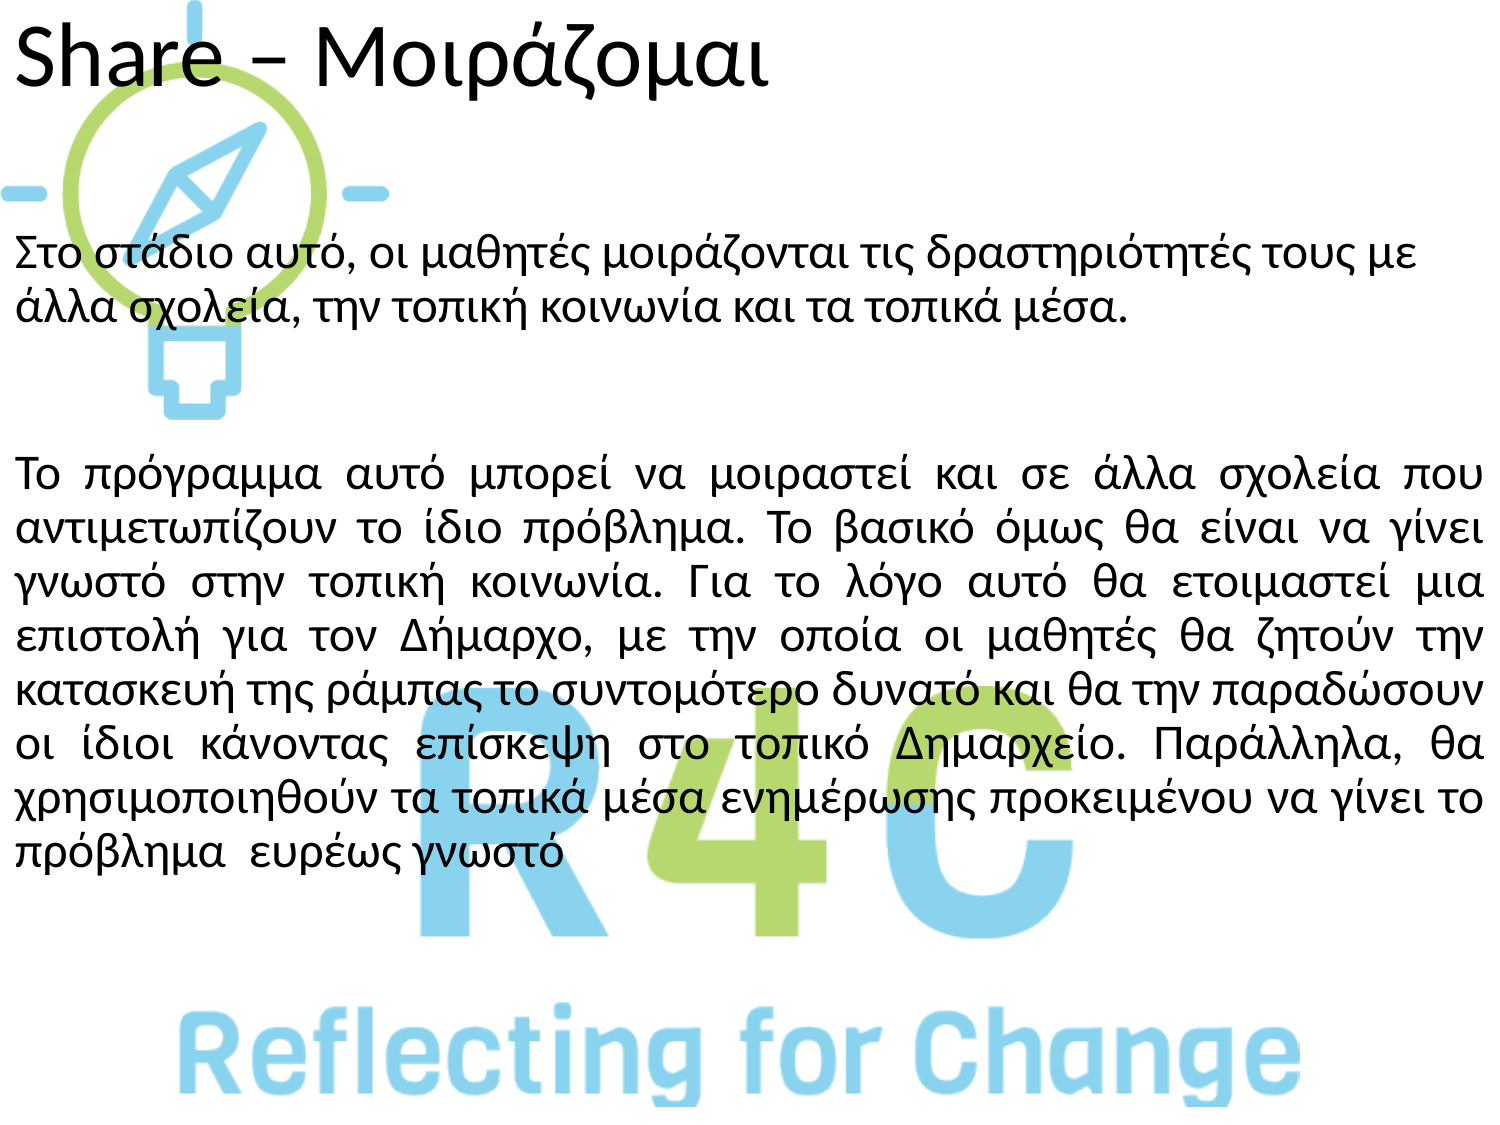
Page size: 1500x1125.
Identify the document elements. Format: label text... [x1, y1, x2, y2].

picture [179, 932, 1300, 1107]
title Share – Μοιράζομαι [0, 0, 1294, 218]
list Στο στάδιο αυτό, οι μαθητές μοιράζονται τις δραστηριότητές τους με άλλα σχολεία, την τοπική κοινωνία και τα τοπικά μέσα. Το πρόγραμμα αυτό μπορεί να μοιραστεί και σε άλλα σχολεία που αντιμετωπίζουν το ίδιο πρόβλημα. Το βασικό όμως θα είναι να γίνει γνωστό στην τοπική κοινωνία. Για το λόγο αυτό θα ετοιμαστεί μια επιστολή για τον Δήμαρχο, με την οποία οι μαθητές θα ζητούν την κατασκευή της ράμπας το συντομότερο δυνατό και θα την παραδώσουν οι ίδιοι κάνοντας επίσκεψη στο τοπικό Δημαρχείο. Παράλληλα, θα χρησιμοποιηθούν τα τοπικά μέσα ενημέρωσης προκειμένου να γίνει το πρόβλημα ευρέως γνωστό [0, 218, 1500, 932]
